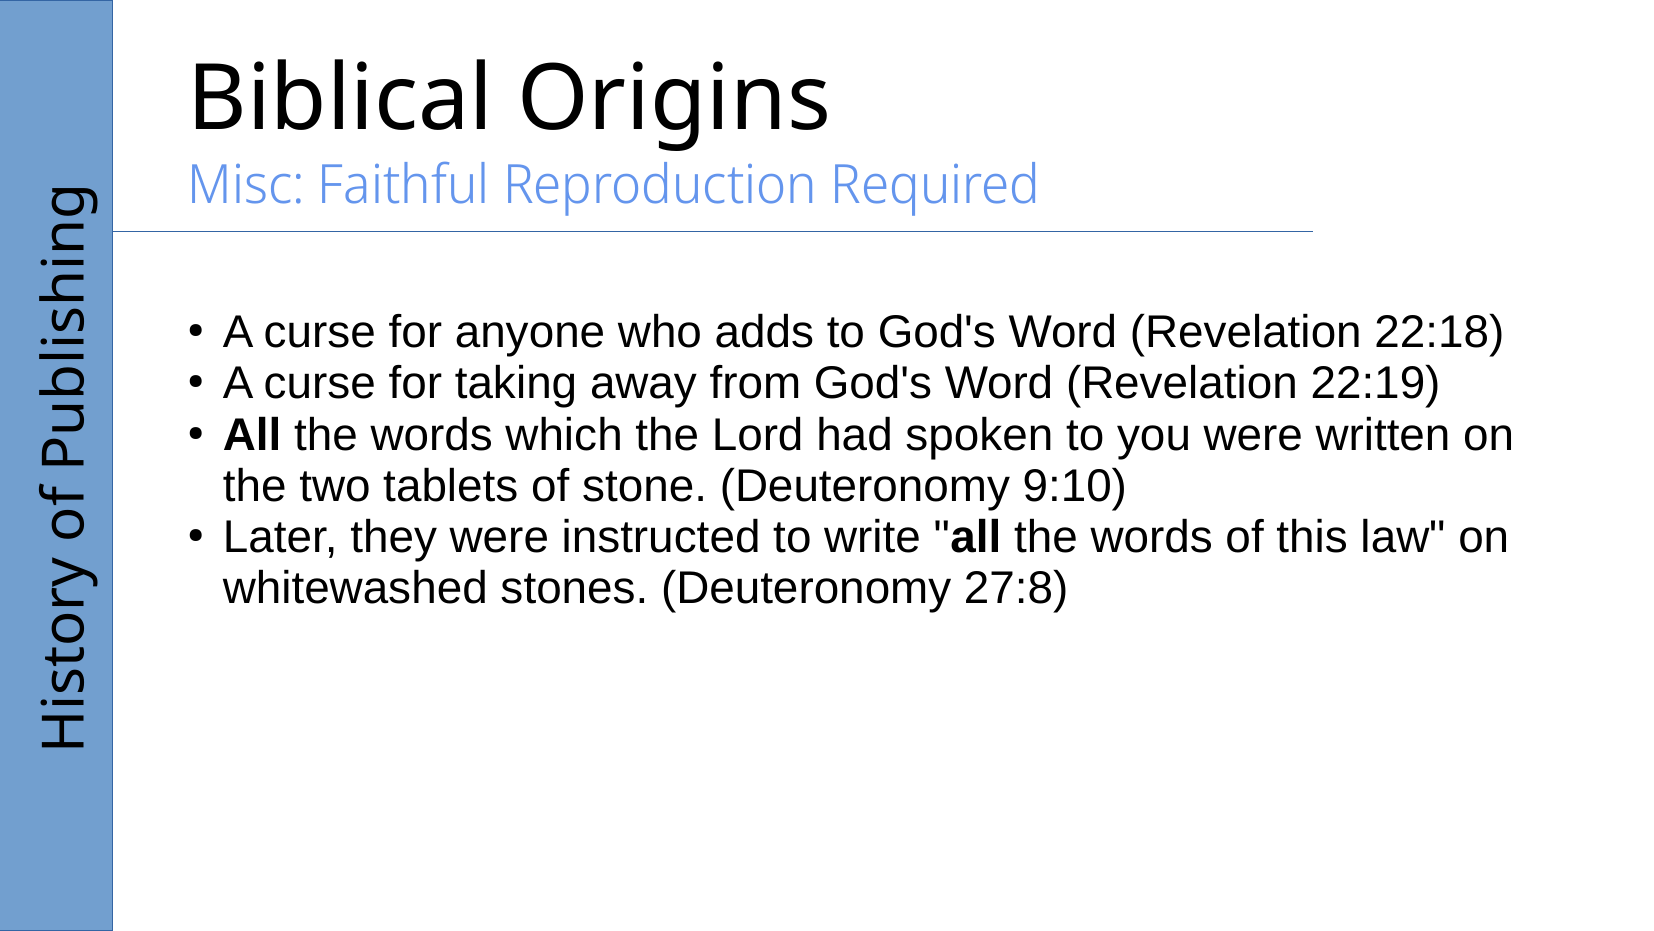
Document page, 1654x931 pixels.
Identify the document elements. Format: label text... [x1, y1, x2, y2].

title Misc: Faithful Reproduction Required [187, 125, 1571, 239]
text_box [0, 0, 113, 931]
text_box History of Publishing [13, 37, 105, 901]
subtitle A curse for anyone who adds to God's Word (Revelation 22:18) A curse for taking away from God's Word (Revelation 22:19) All the words which the Lord had spoken to you were written on the two tablets of stone. (Deuteronomy 9:10) Later, they were instructed to write "all the words of this law" on whitewashed stones. (Deuteronomy 27:8) [187, 306, 1571, 846]
title Biblical Origins [187, 33, 1571, 125]
